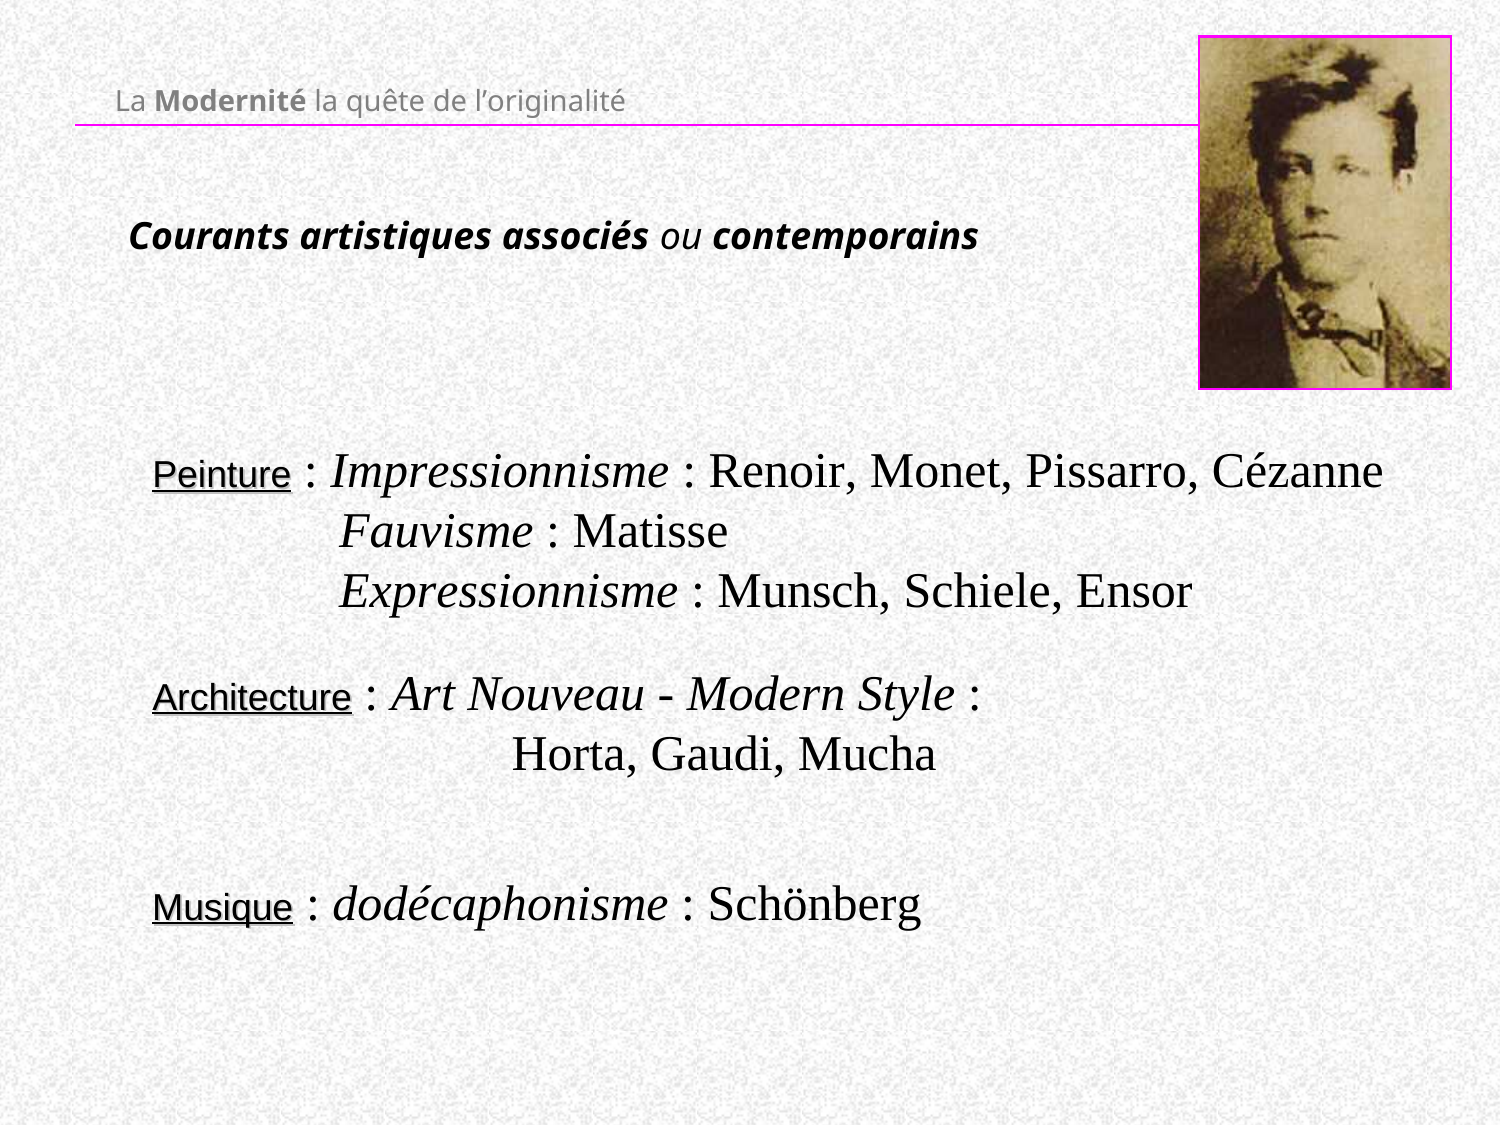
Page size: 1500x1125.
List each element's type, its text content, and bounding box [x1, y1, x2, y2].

text_box Architecture : Art Nouveau - Modern Style : Horta, Gaudi, Mucha [137, 652, 1426, 789]
picture [0, 0, 1500, 1125]
text_box La Modernité la quête de l’originalité [99, 74, 1198, 124]
text_box Peinture : Impressionnisme : Renoir, Monet, Pissarro, Cézanne Fauvisme : Matisse Expressionnisme : Munsch, Schiele, Ensor [137, 430, 1426, 626]
text_box Courants artistiques associés ou contemporains [113, 204, 1161, 265]
text_box Musique : dodécaphonisme : Schönberg [137, 862, 1163, 938]
